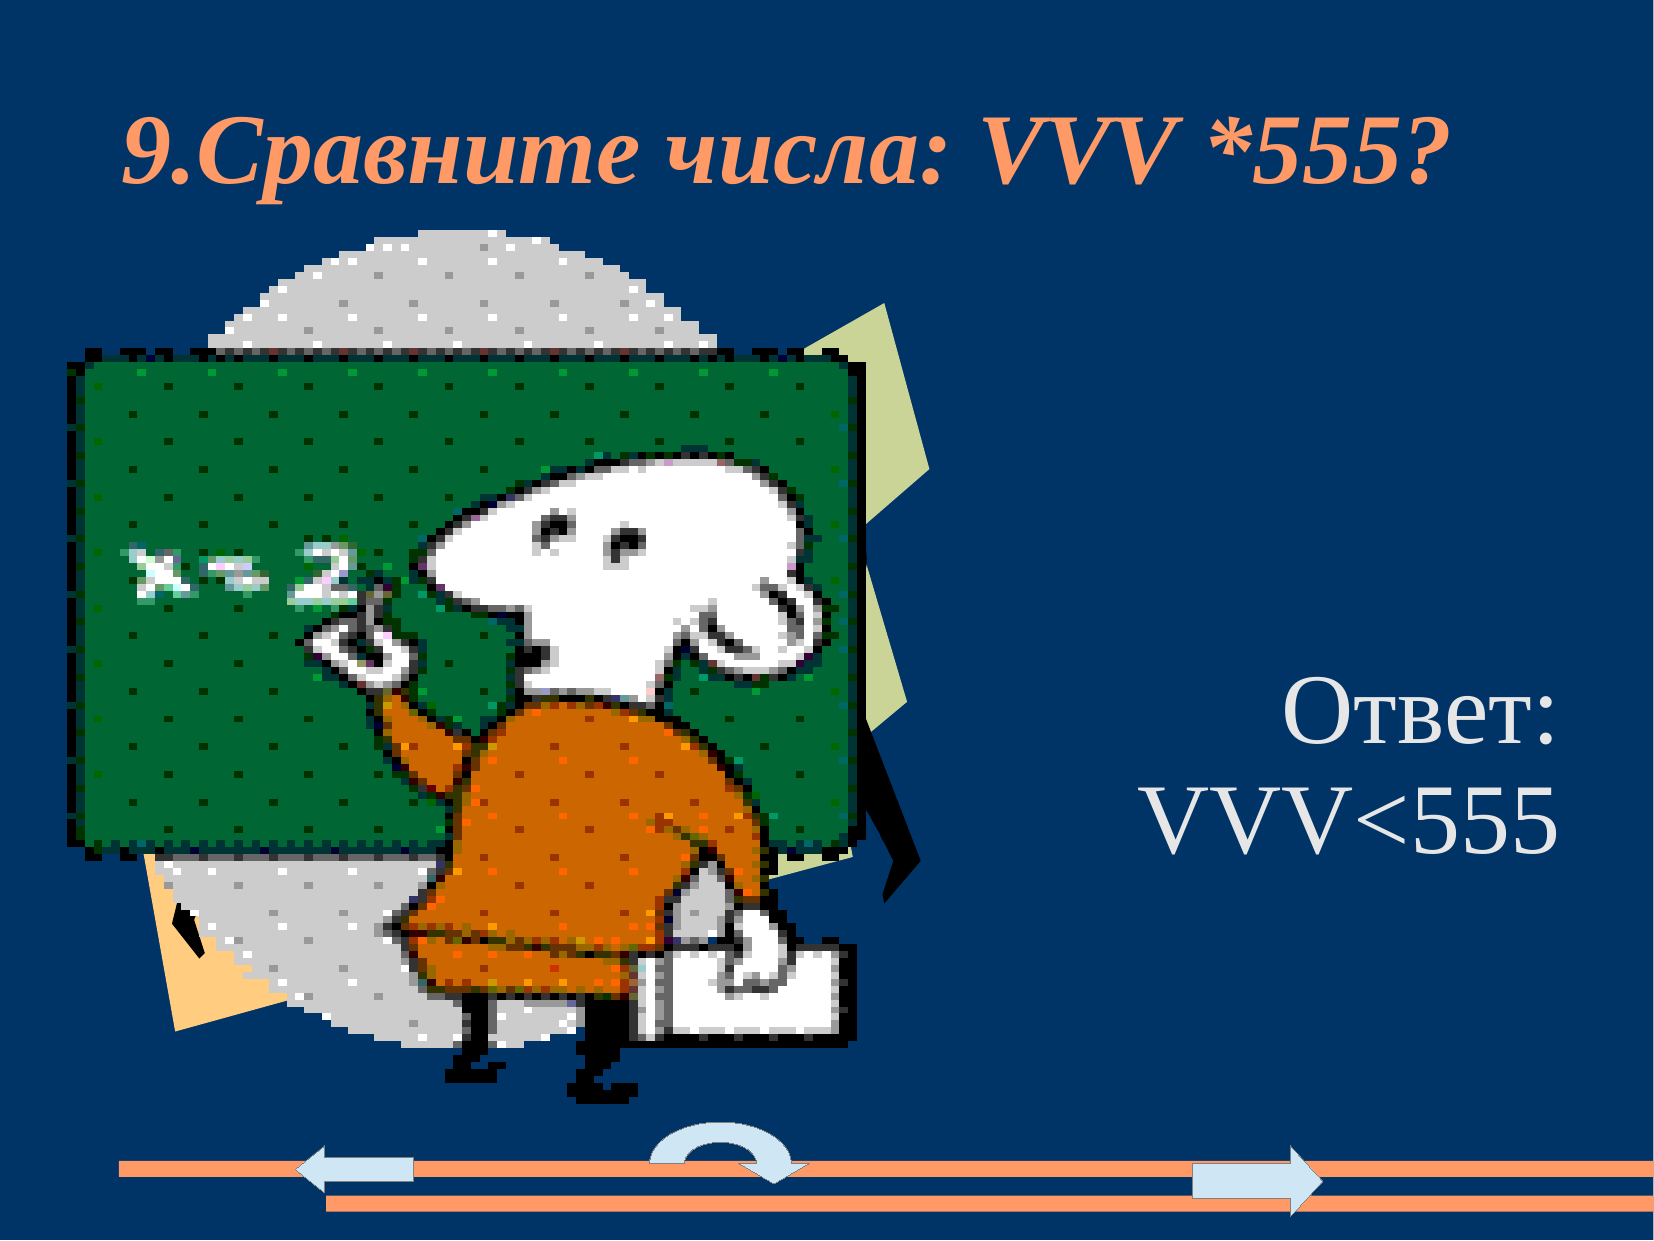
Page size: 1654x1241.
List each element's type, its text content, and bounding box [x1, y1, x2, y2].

list Ответ: VVV<555 [934, 322, 1561, 1027]
picture [59, 224, 934, 1111]
text_box [1192, 1145, 1323, 1217]
text_box [649, 1122, 810, 1184]
title 9.Сравните числа: VVV *555? [121, 46, 1534, 254]
text_box [295, 1145, 414, 1193]
